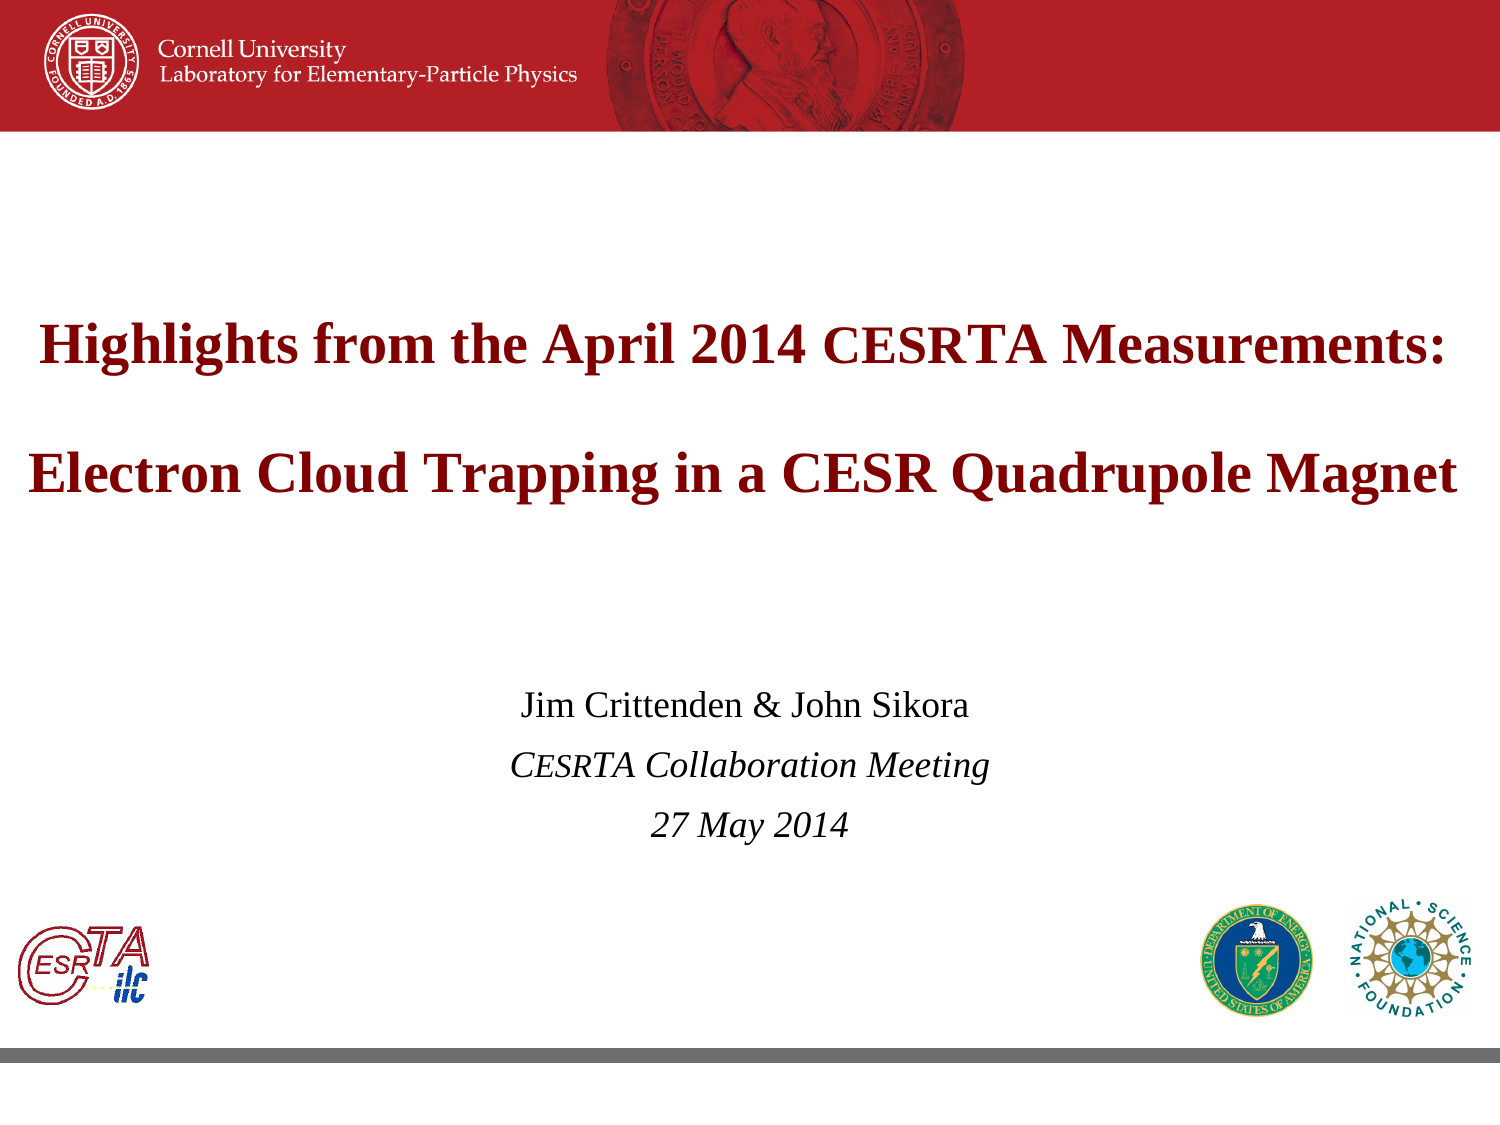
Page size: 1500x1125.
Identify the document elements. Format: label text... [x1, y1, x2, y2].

picture [8, 899, 151, 1036]
subtitle Jim Crittenden & John Sikora CESRTA Collaboration Meeting 27 May 2014 [300, 675, 1201, 852]
picture [0, 0, 1500, 132]
picture [1200, 904, 1313, 1017]
picture [1350, 899, 1471, 1017]
title Highlights from the April 2014 CESRTA Measurements: Electron Cloud Trapping in a CESR Quadrupole Magnet [0, 290, 1494, 591]
